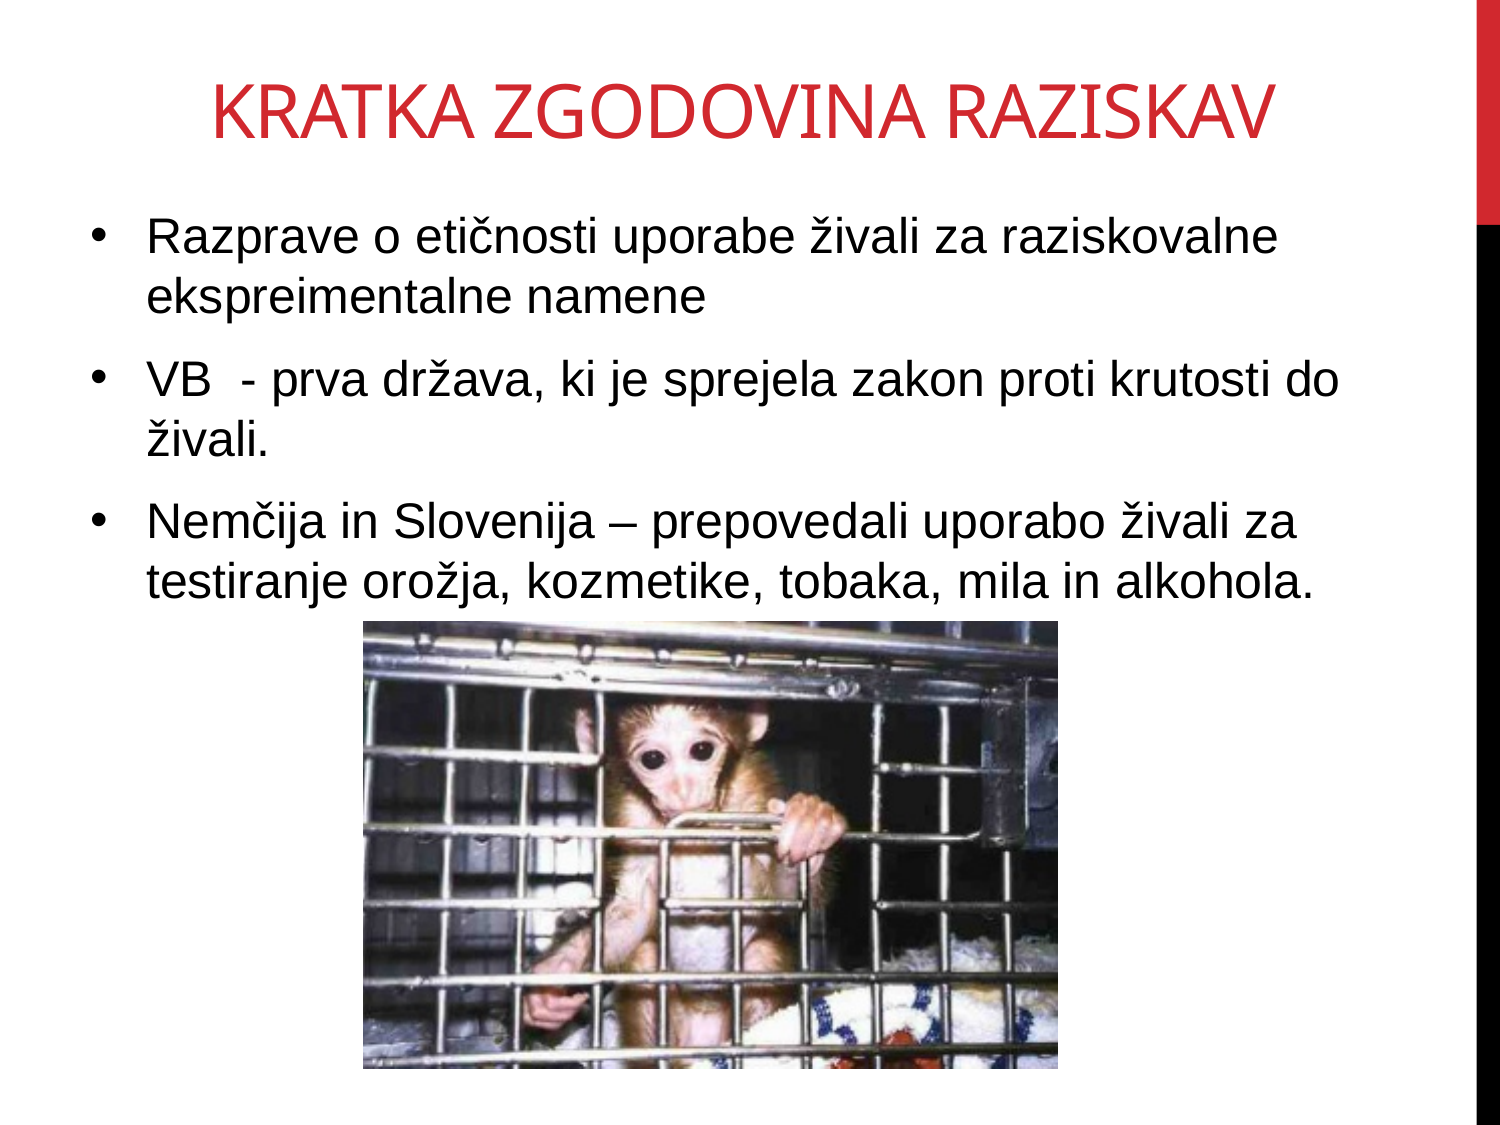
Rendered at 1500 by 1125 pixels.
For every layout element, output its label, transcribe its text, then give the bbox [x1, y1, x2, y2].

picture [363, 621, 1058, 1069]
title Kratka zgodovina raziskav [75, 25, 1412, 161]
list Razprave o etičnosti uporabe živali za raziskovalne ekspreimentalne namene VB - prva država, ki je sprejela zakon proti krutosti do živali. Nemčija in Slovenija – prepovedali uporabo živali za testiranje orožja, kozmetike, tobaka, mila in alkohola. [75, 196, 1412, 1005]
